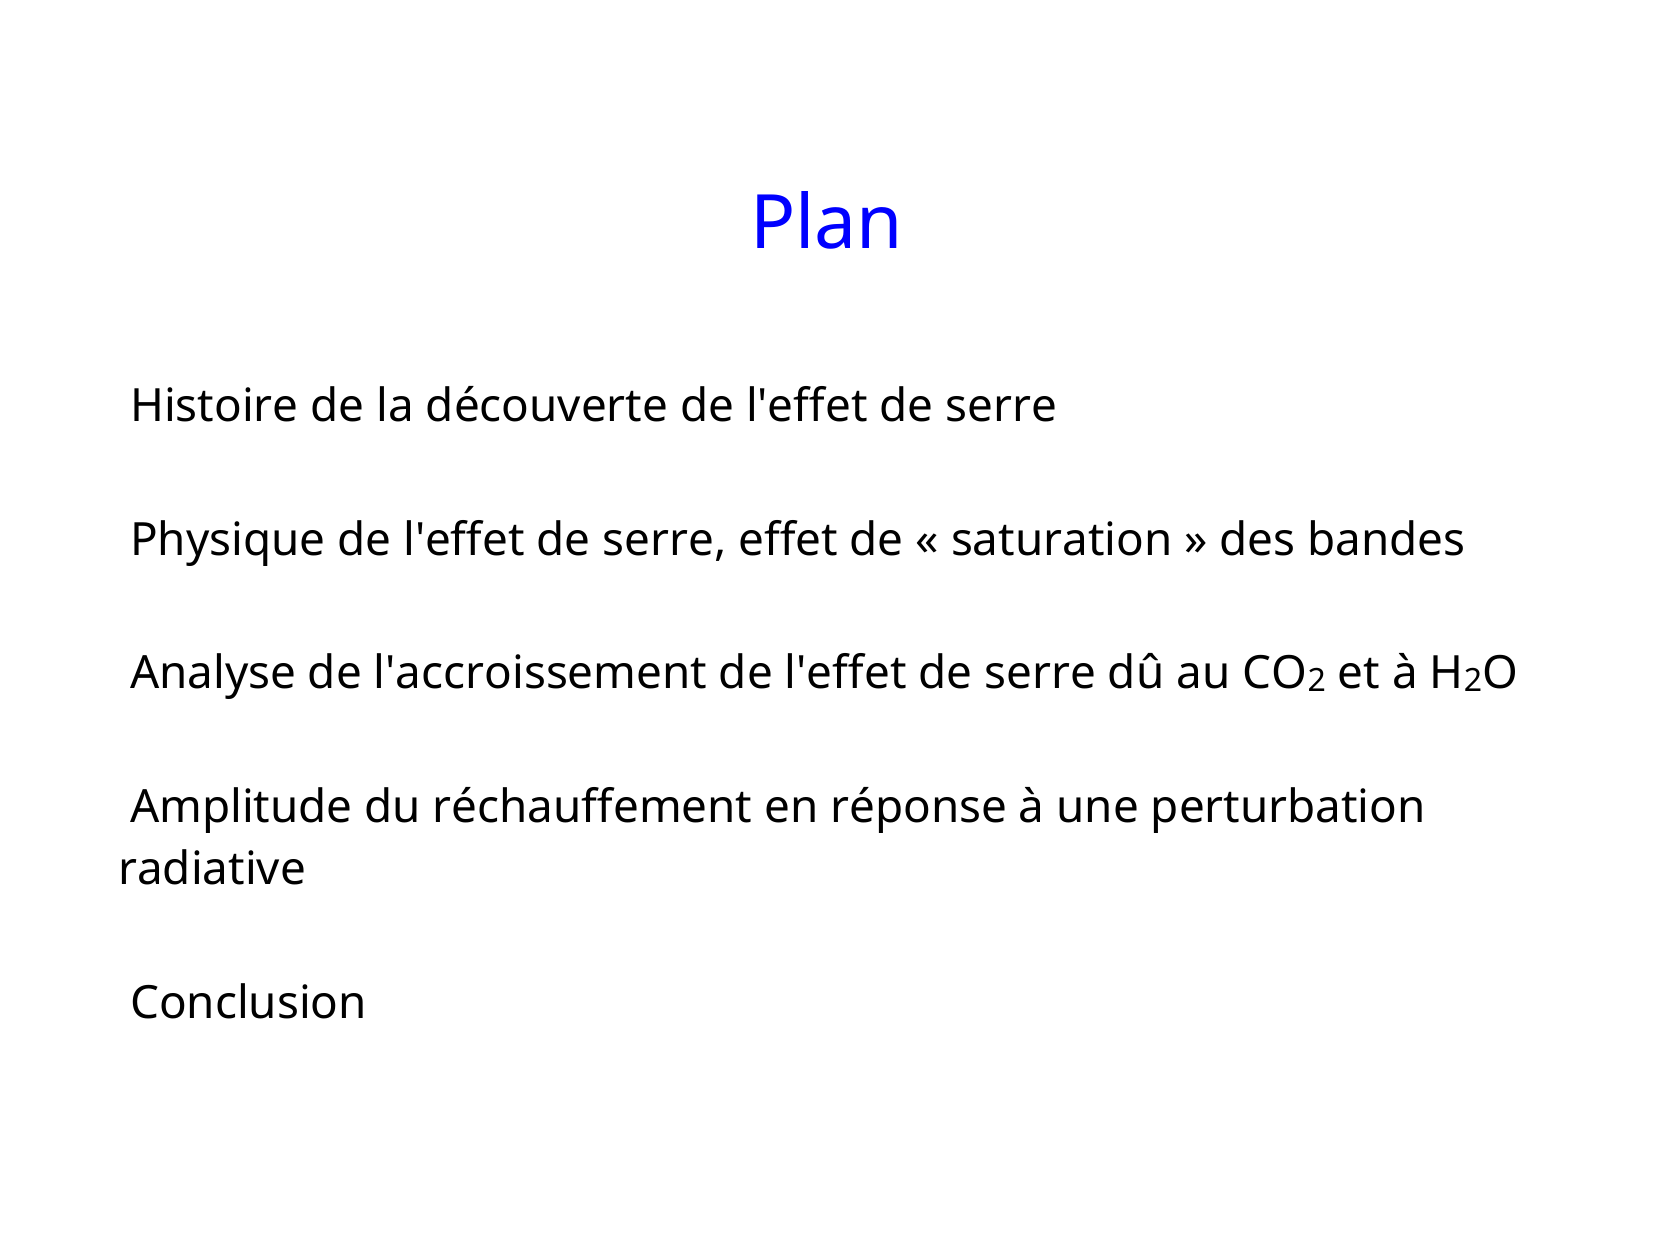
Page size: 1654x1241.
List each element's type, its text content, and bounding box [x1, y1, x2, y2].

text_box Histoire de la découverte de l'effet de serre Physique de l'effet de serre, effet de « saturation » des bandes Analyse de l'accroissement de l'effet de serre dû au CO2 et à H2O Amplitude du réchauffement en réponse à une perturbation radiative Conclusion [103, 365, 1543, 1059]
title Plan [82, 127, 1571, 312]
